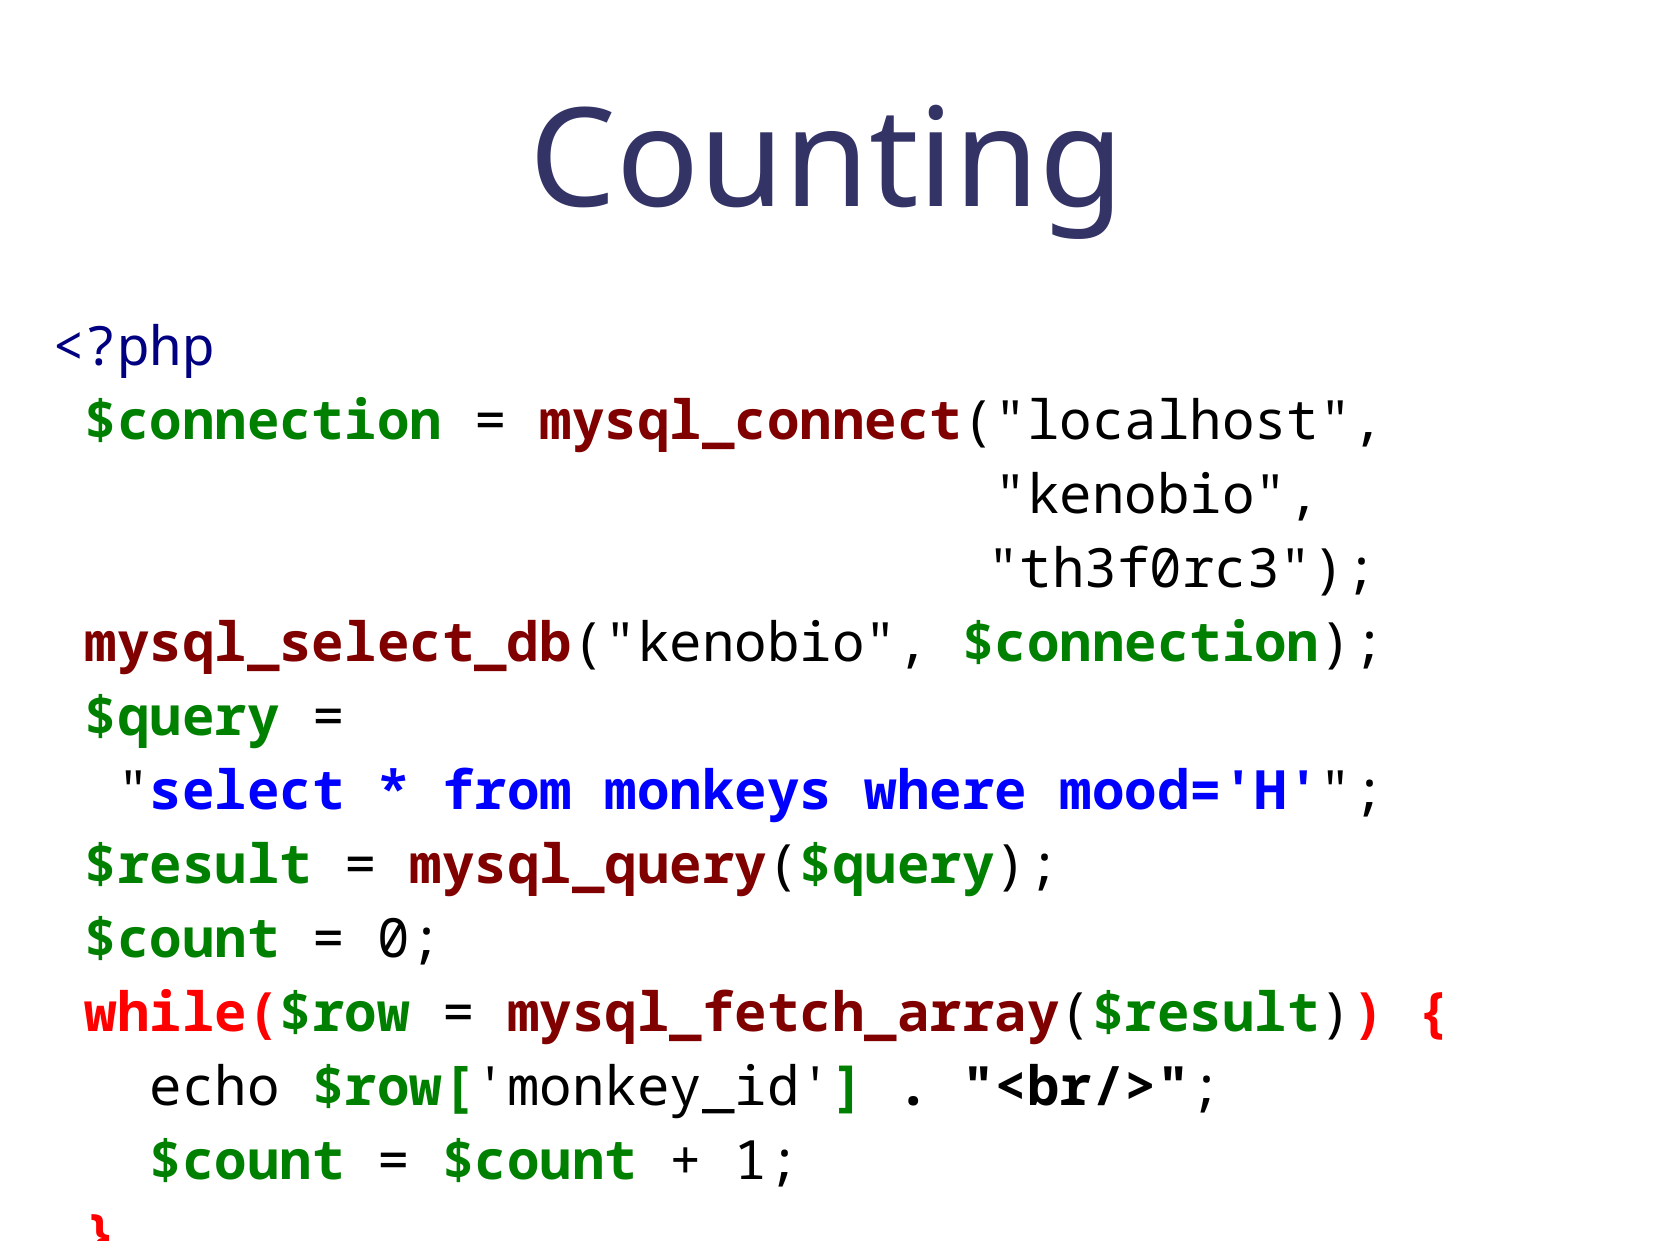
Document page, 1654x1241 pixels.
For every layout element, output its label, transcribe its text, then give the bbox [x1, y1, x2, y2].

text_box <?php $connection = mysql_connect("localhost", "kenobio", "th3f0rc3"); mysql_select_db("kenobio", $connection); $query = "select * from monkeys where mood='H'"; $result = mysql_query($query); $count = 0; while($row = mysql_fetch_array($result)) { echo $row['monkey_id'] . "<br/>"; $count = $count + 1; } echo "Count: " . $count . " monkeys are happy."; ?> [37, 300, 1654, 1241]
title Counting [82, 56, 1571, 250]
